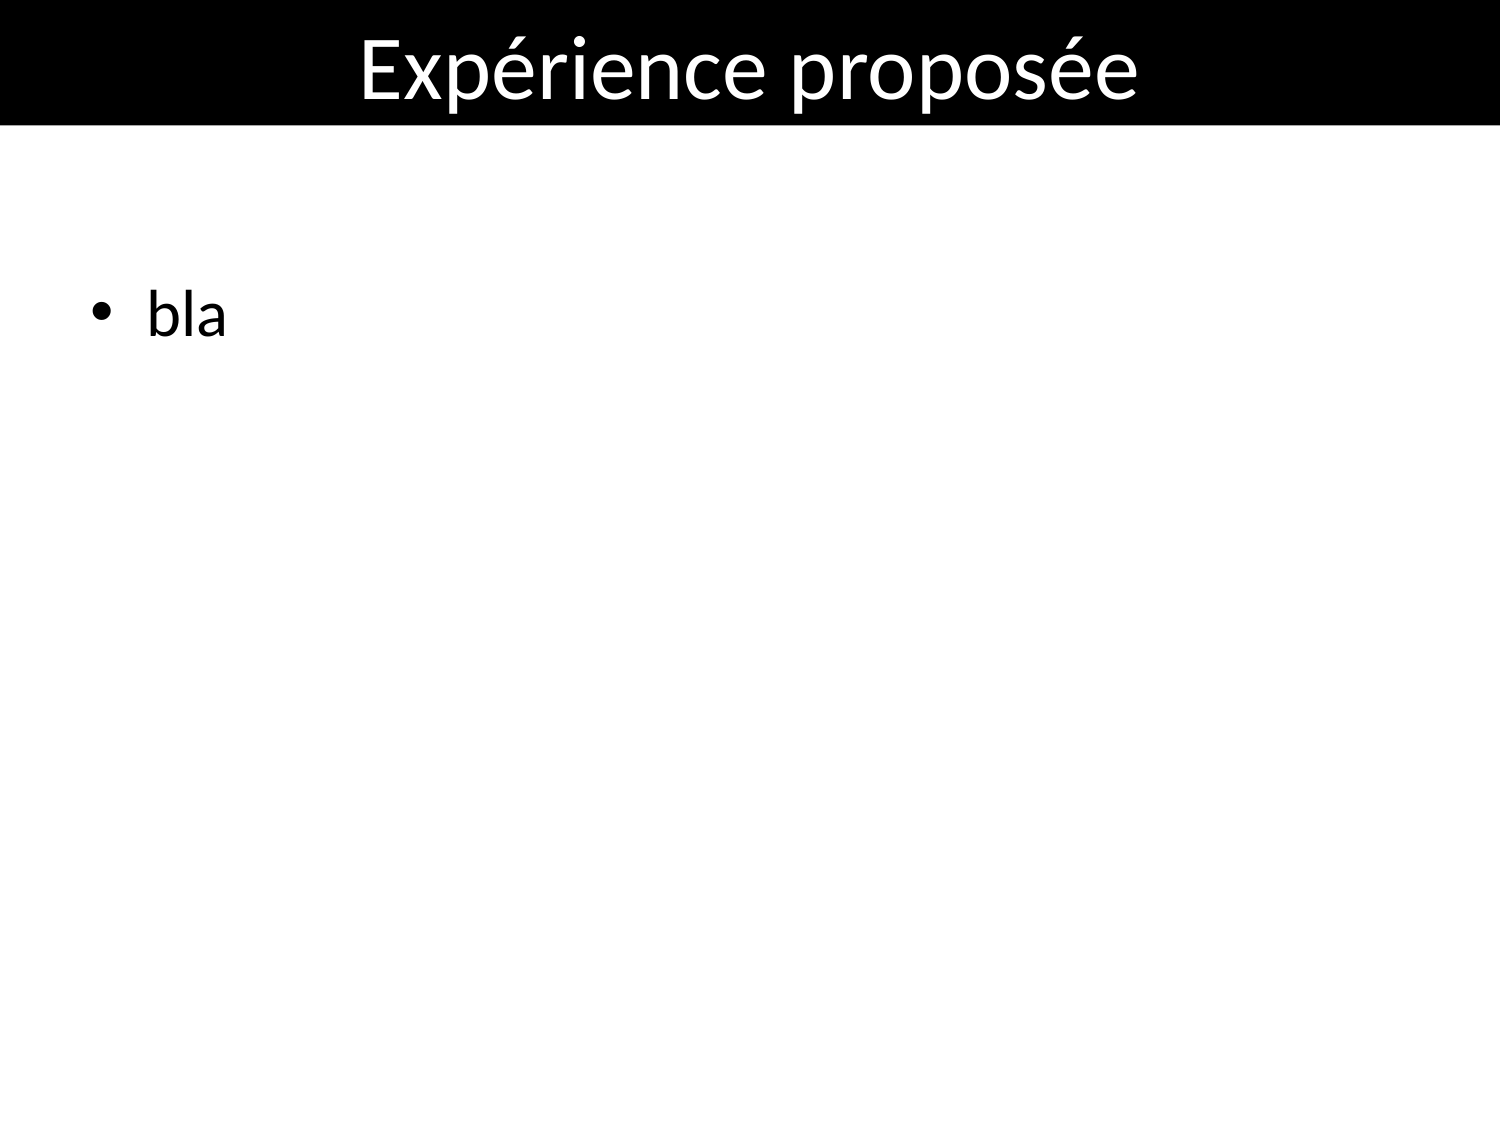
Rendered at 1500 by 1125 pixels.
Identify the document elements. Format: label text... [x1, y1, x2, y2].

list bla [75, 262, 1426, 1005]
title Expérience proposée [0, 0, 1500, 126]
